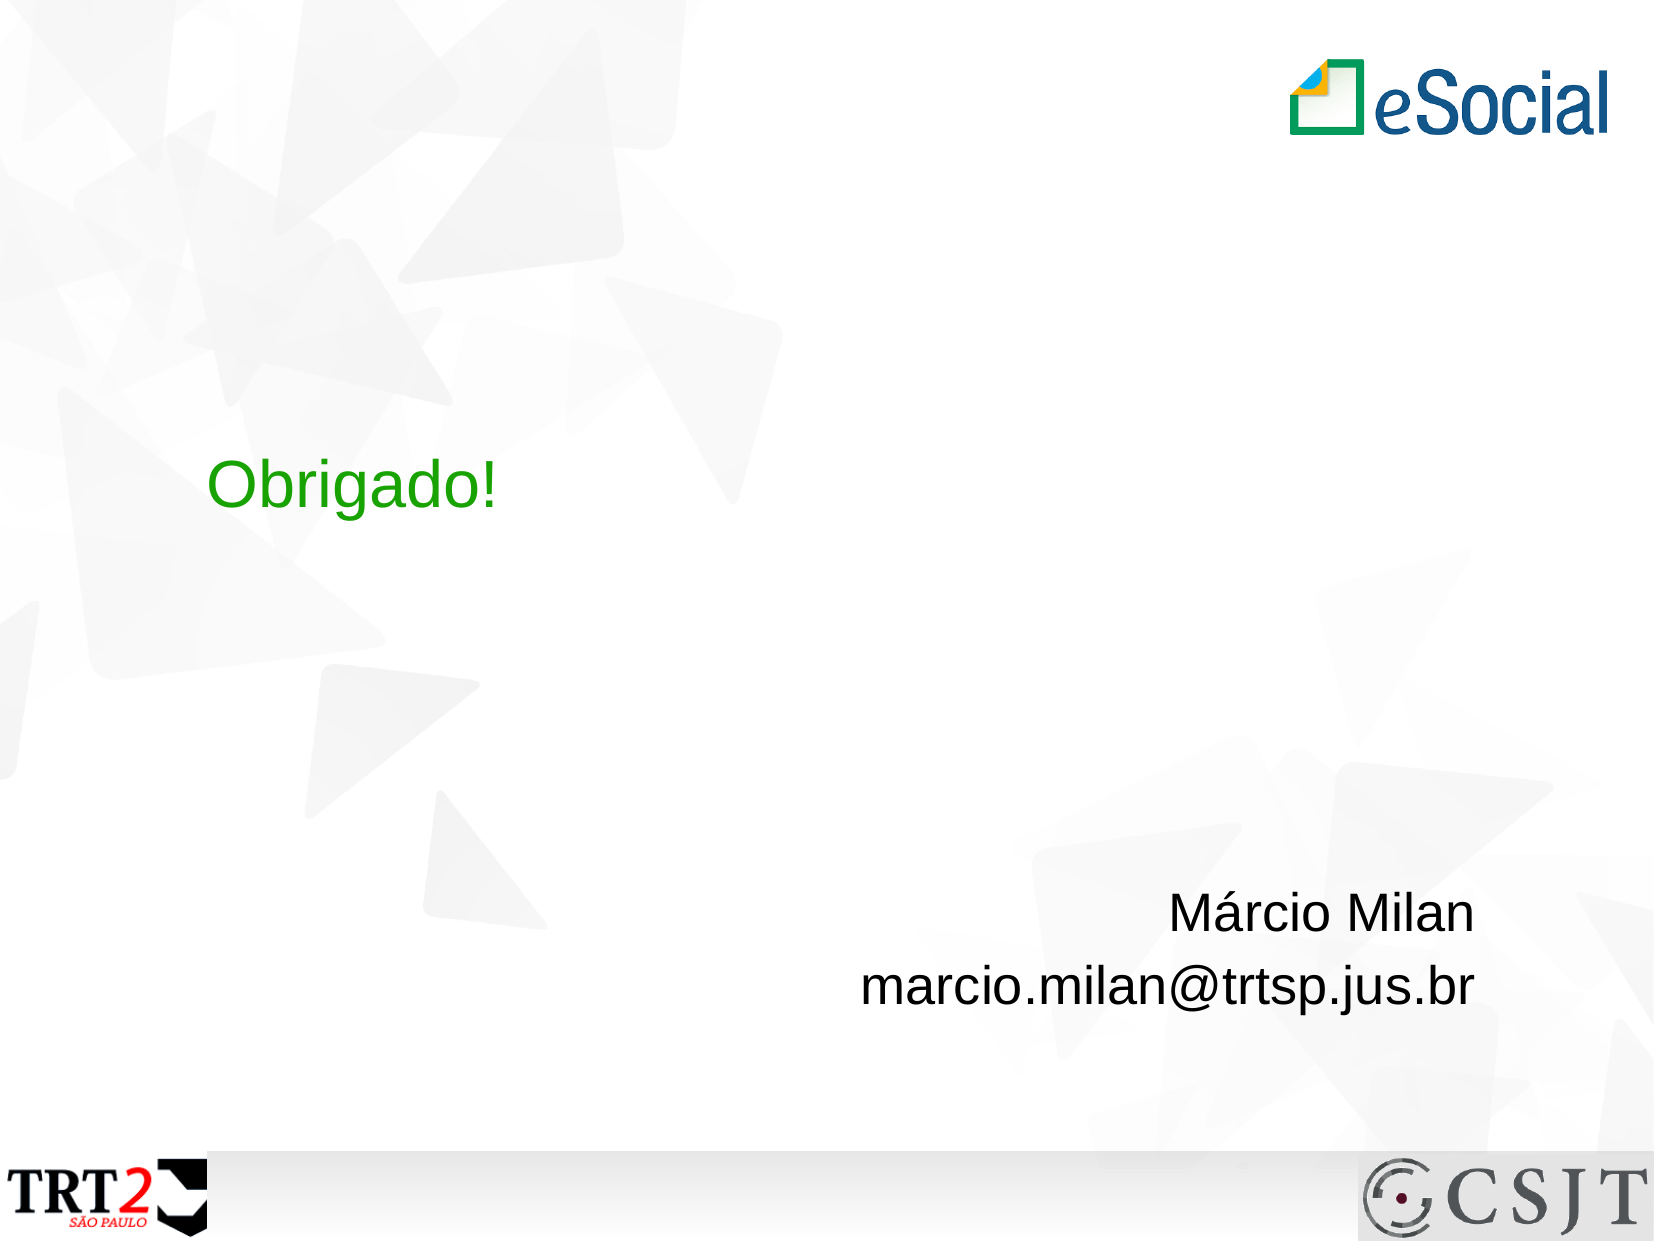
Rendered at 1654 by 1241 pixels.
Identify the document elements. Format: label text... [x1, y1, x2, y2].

title Obrigado! [206, 395, 1477, 573]
picture [1290, 59, 1607, 135]
picture [915, 548, 1654, 1241]
picture [0, 0, 783, 930]
picture [0, 1125, 207, 1241]
list Márcio Milan marcio.milan@trtsp.jus.br [206, 590, 1477, 1089]
